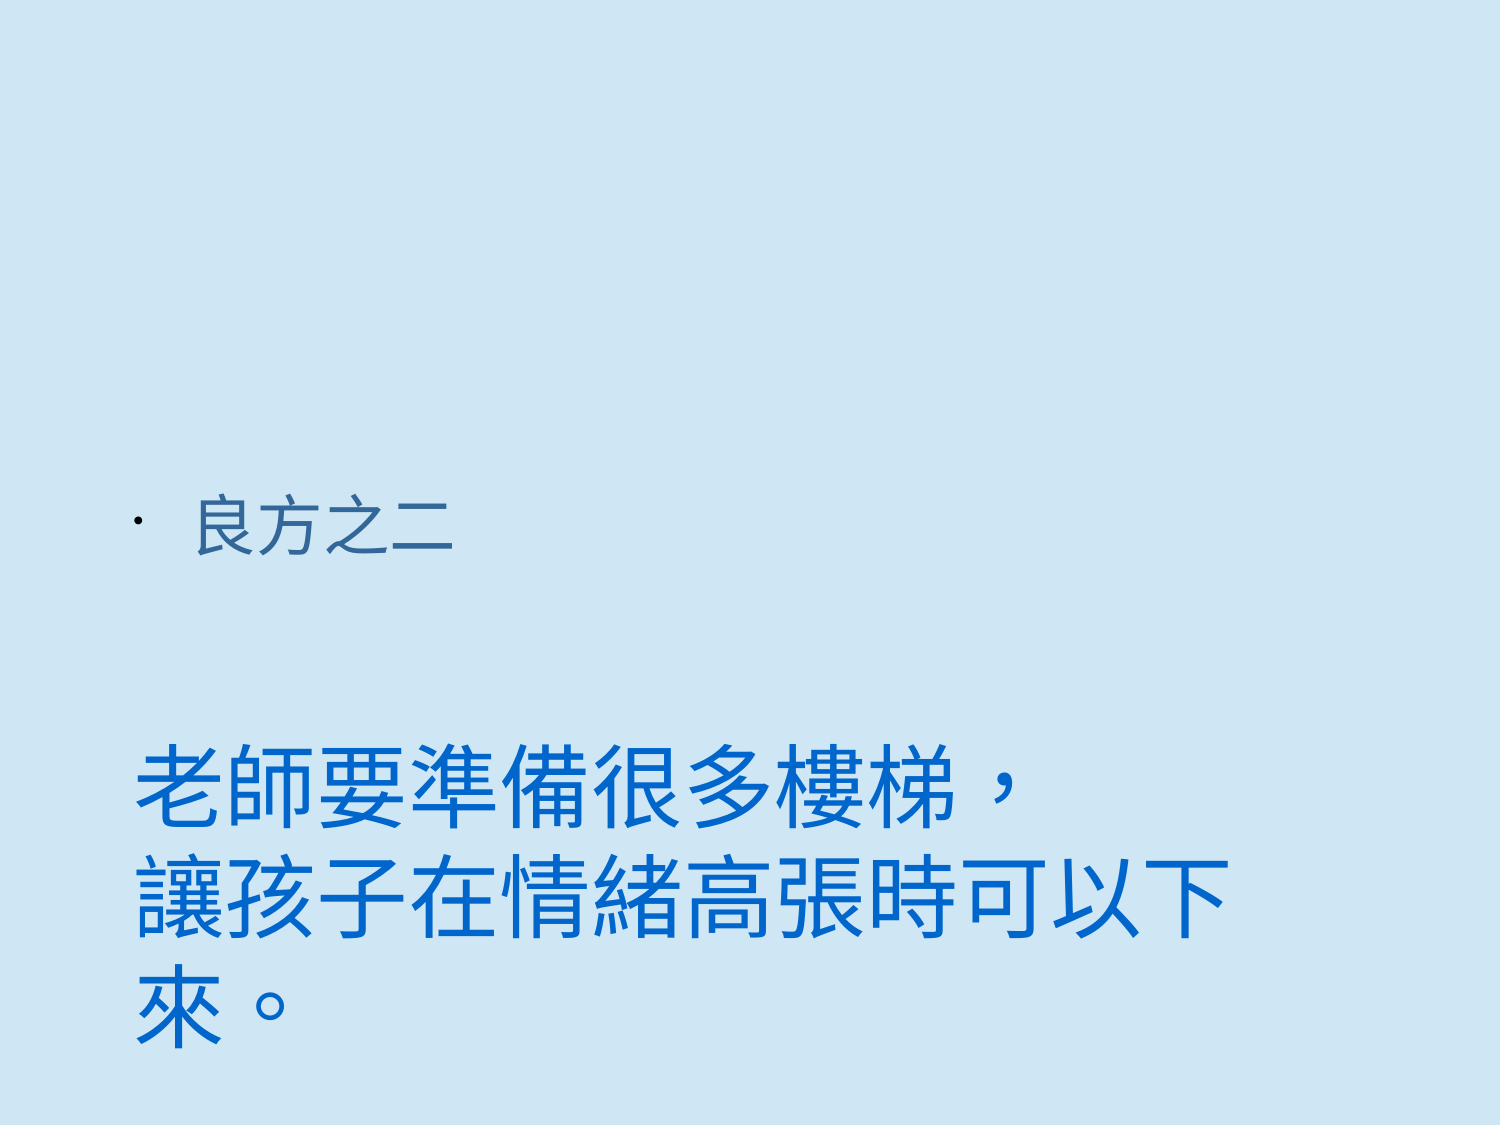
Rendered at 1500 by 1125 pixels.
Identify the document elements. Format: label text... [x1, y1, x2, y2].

list 良方之二 [118, 476, 1394, 723]
title 老師要準備很多樓梯， 讓孩子在情緒高張時可以下來。 [118, 723, 1394, 947]
